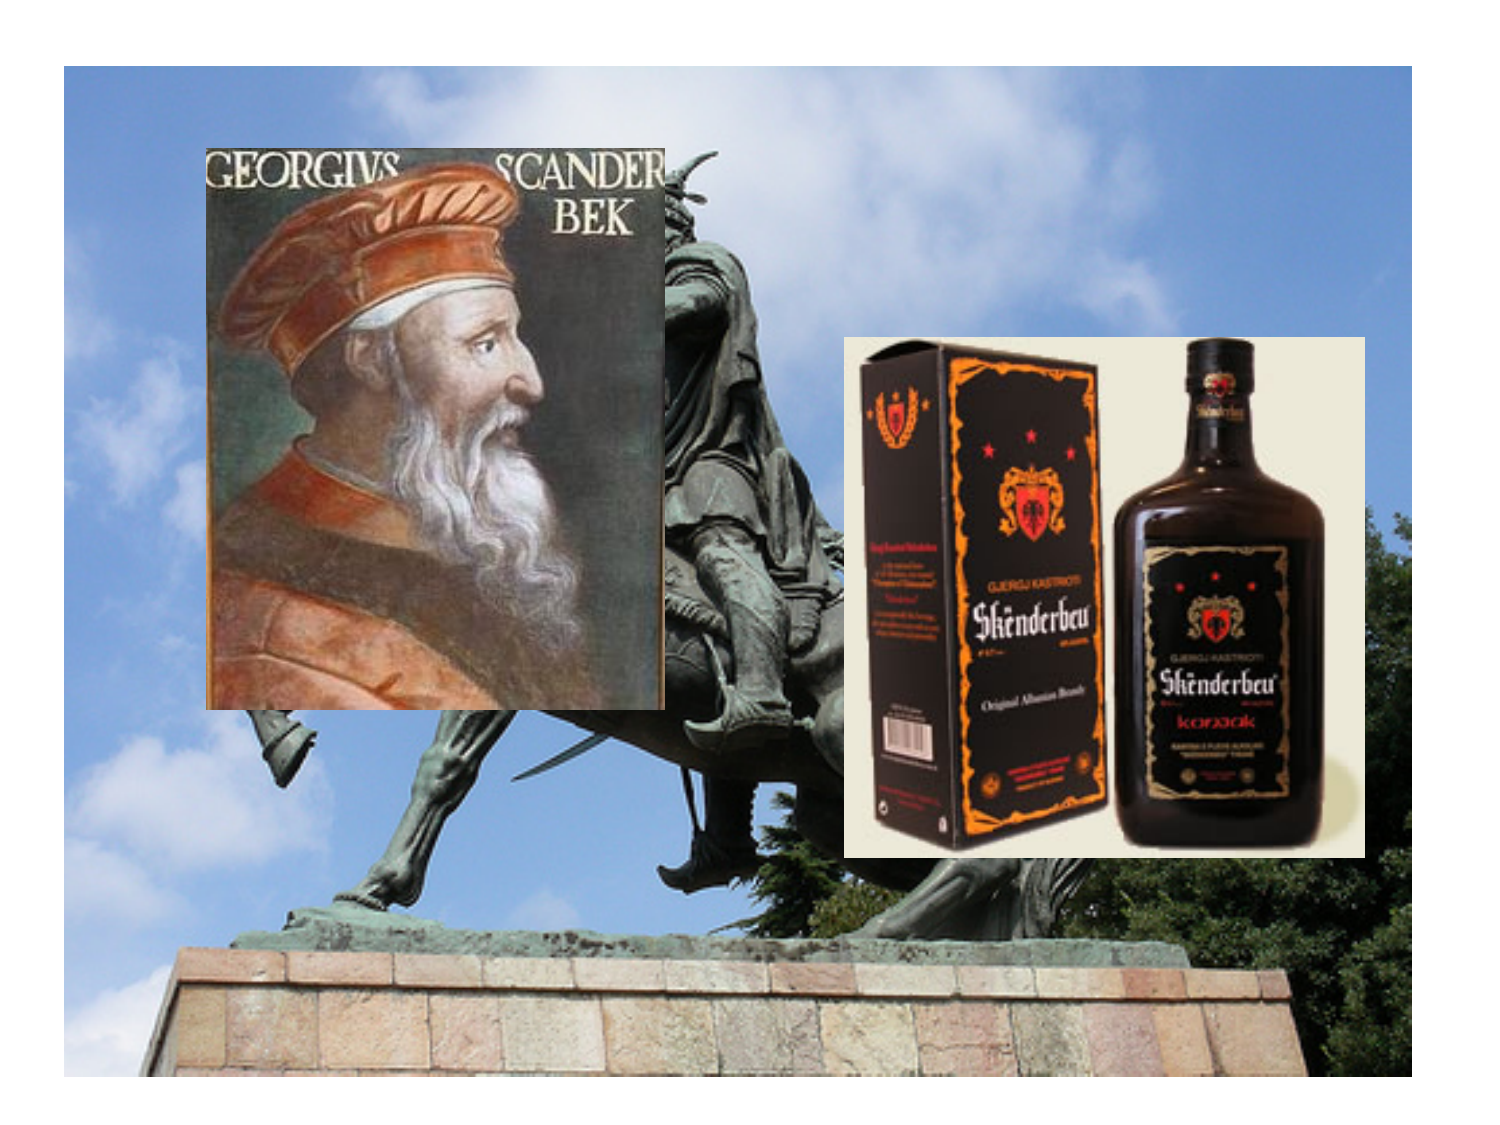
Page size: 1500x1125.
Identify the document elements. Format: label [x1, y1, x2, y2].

picture [64, 66, 1412, 1077]
